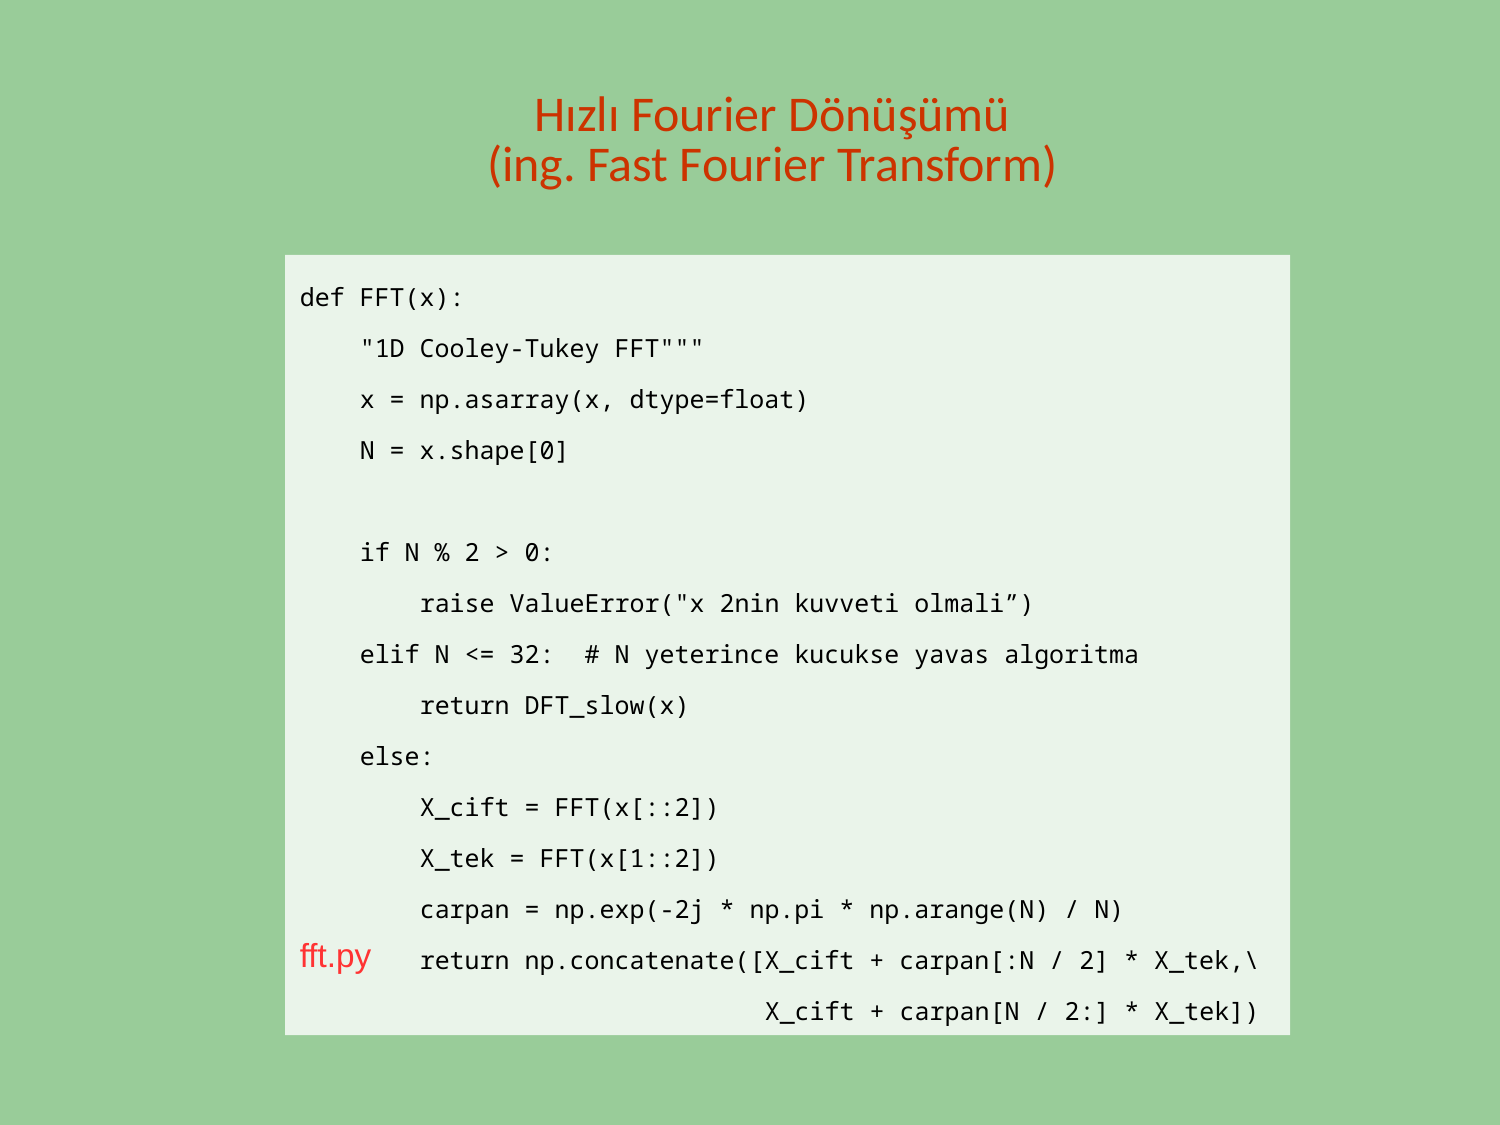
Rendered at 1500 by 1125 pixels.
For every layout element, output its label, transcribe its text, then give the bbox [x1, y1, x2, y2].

text_box fft.py [285, 930, 961, 983]
title Hızlı Fourier Dönüşümü (ing. Fast Fourier Transform) [135, 87, 1410, 200]
text_box def FFT(x): "1D Cooley-Tukey FFT""" x = np.asarray(x, dtype=float) N = x.shape[0] if N % 2 > 0: raise ValueError("x 2nin kuvveti olmali”) elif N <= 32: # N yeterince kucukse yavas algoritma return DFT_slow(x) else: X_cift = FFT(x[::2]) X_tek = FFT(x[1::2]) carpan = np.exp(-2j * np.pi * np.arange(N) / N) return np.concatenate([X_cift + carpan[:N / 2] * X_tek,\ X_cift + carpan[N / 2:] * X_tek]) [285, 254, 1291, 929]
